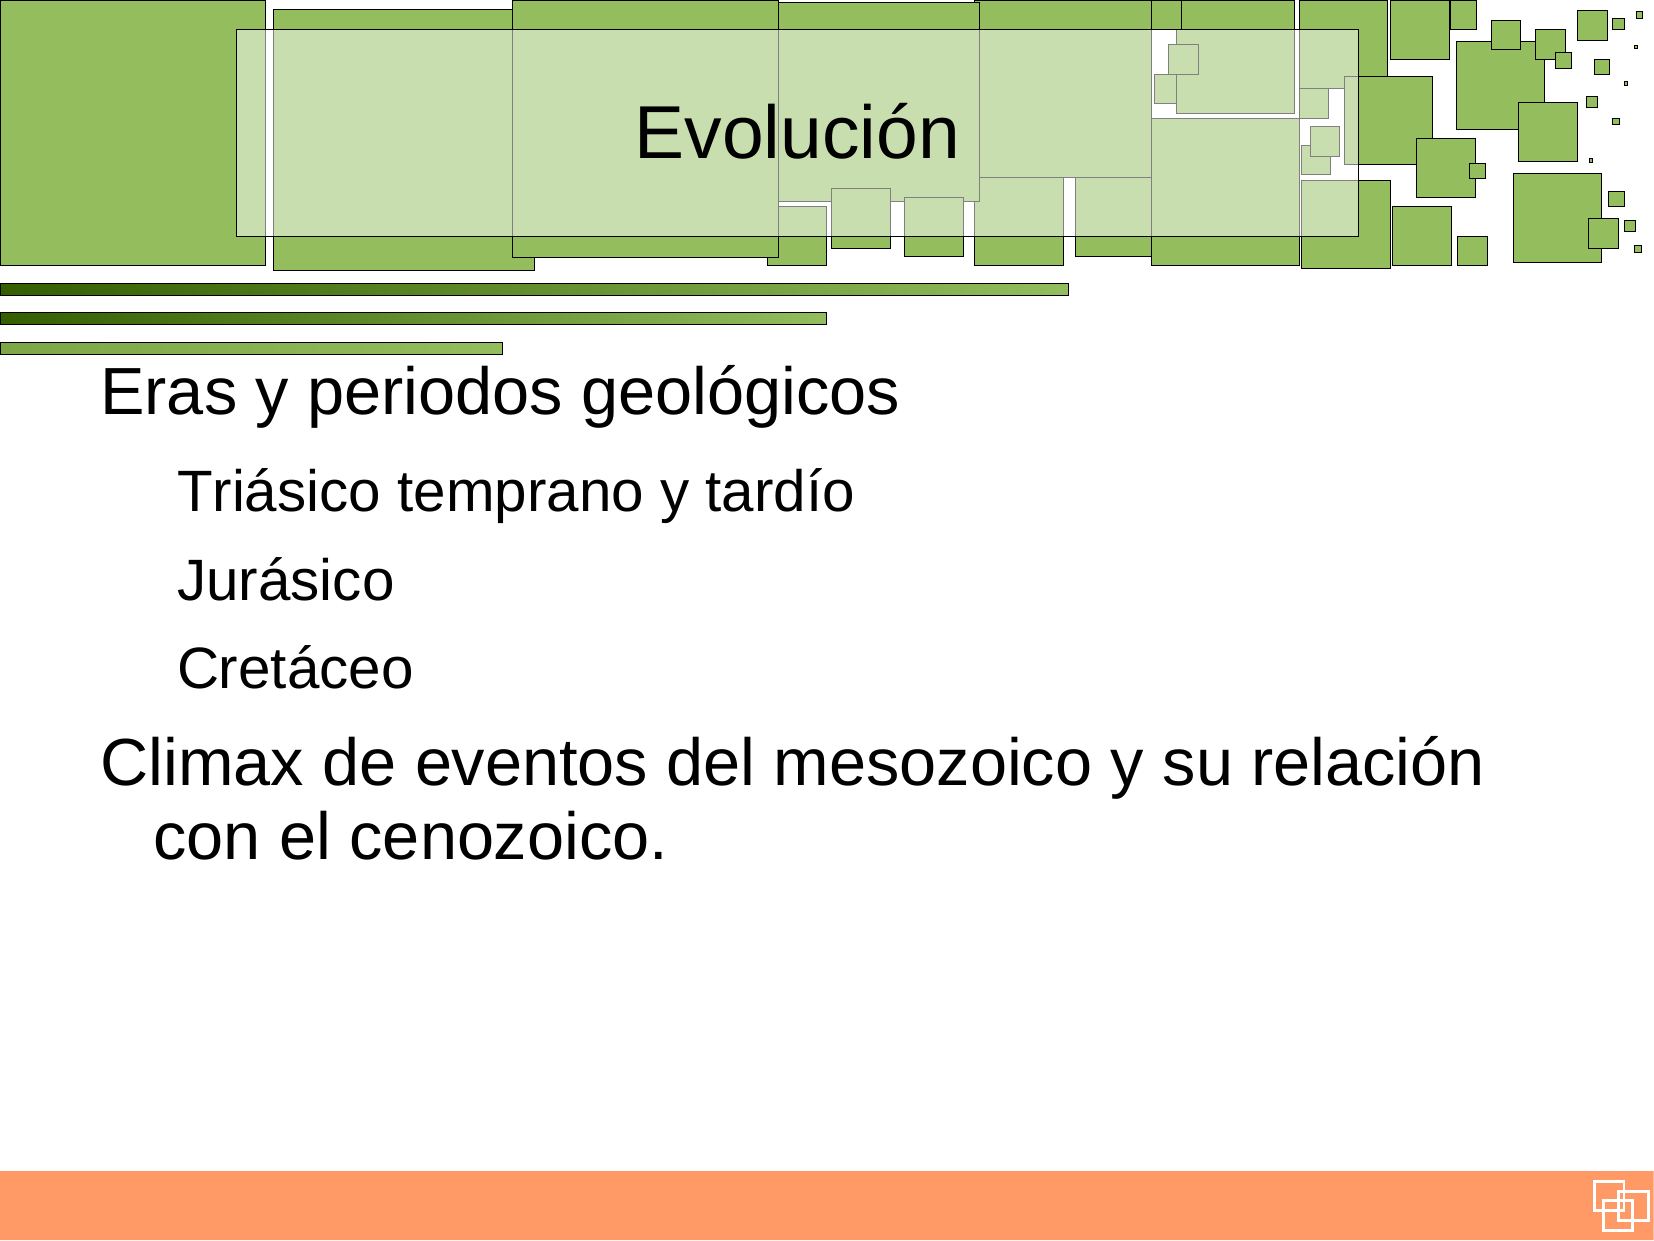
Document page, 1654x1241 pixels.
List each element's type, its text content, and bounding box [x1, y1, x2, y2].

list Eras y periodos geológicos Triásico temprano y tardío Jurásico Cretáceo Climax de eventos del mesozoico y su relación con el cenozoico. [82, 354, 1571, 1094]
title Evolución [265, 36, 1329, 230]
